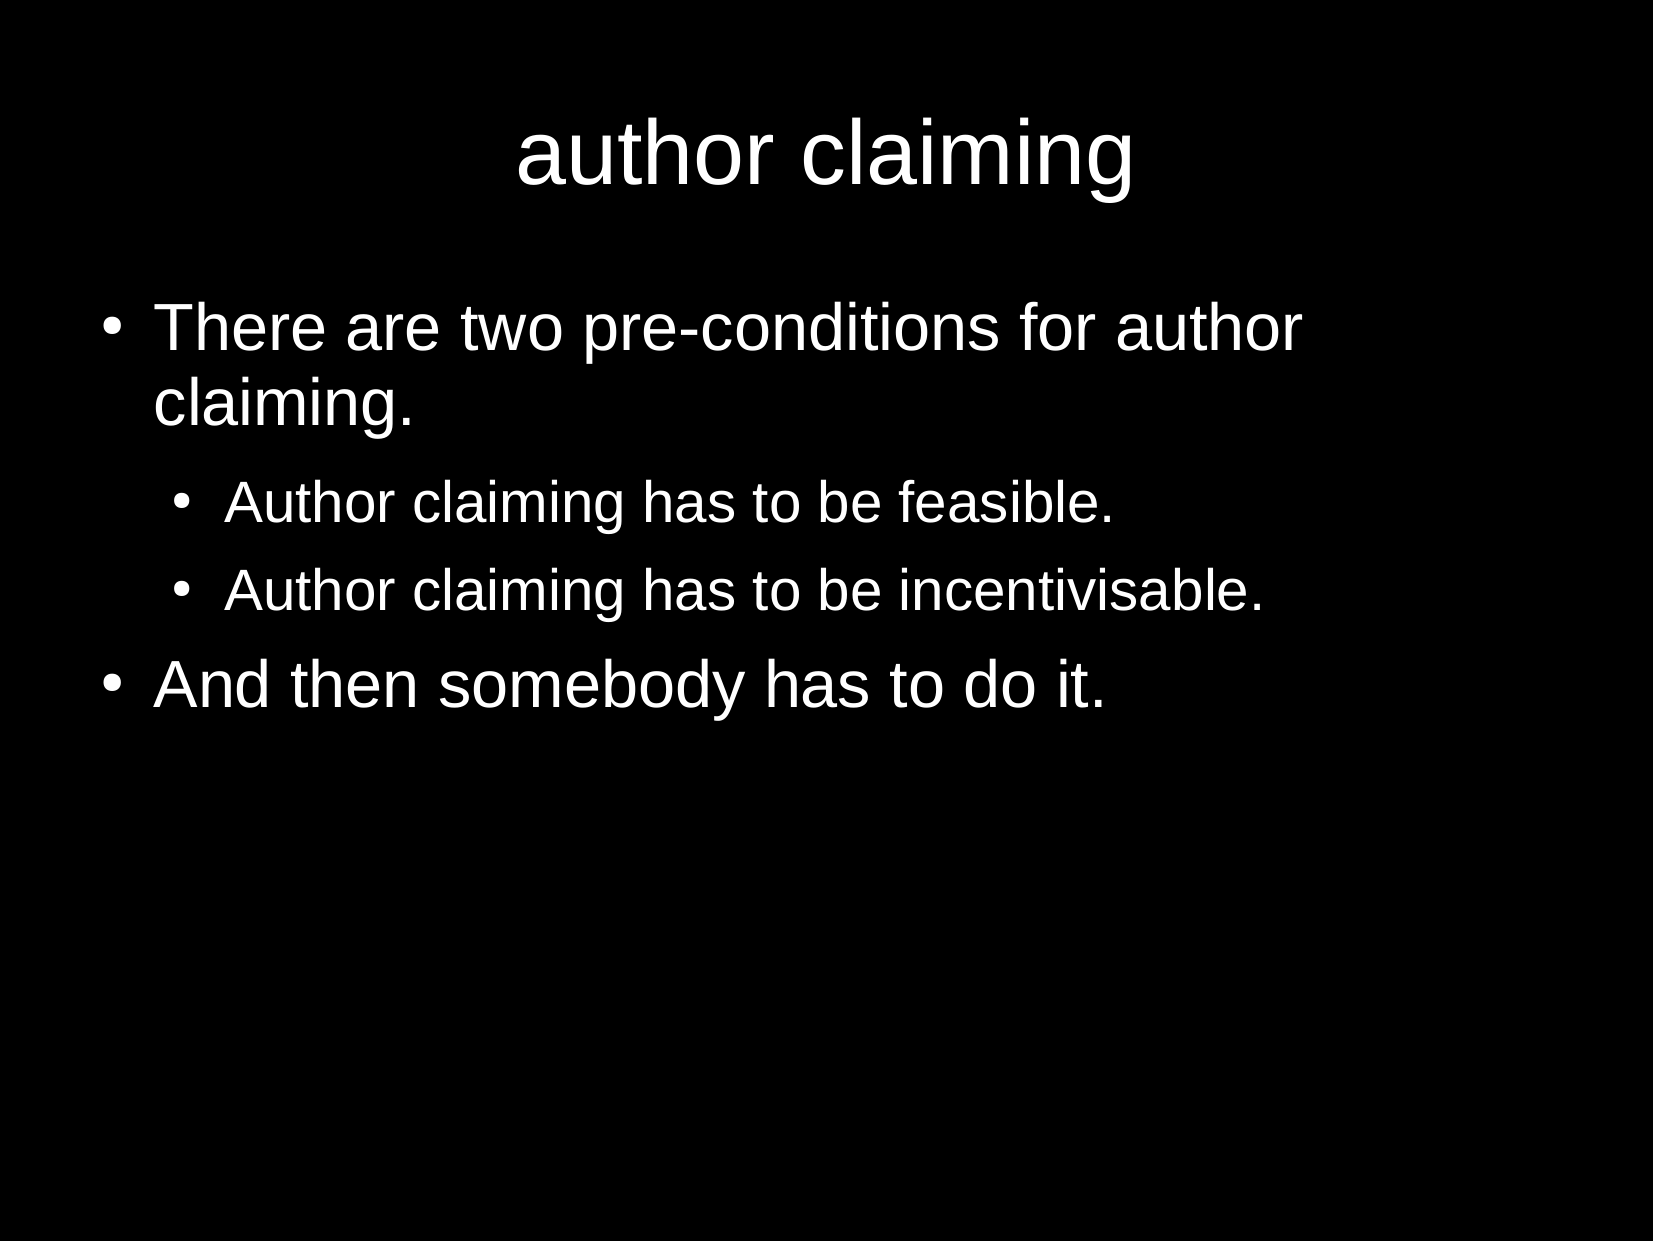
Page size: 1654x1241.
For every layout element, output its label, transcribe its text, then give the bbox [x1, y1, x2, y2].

title author claiming [82, 56, 1571, 250]
list There are two pre-conditions for author claiming. Author claiming has to be feasible. Author claiming has to be incentivisable. And then somebody has to do it. [82, 290, 1571, 1109]
